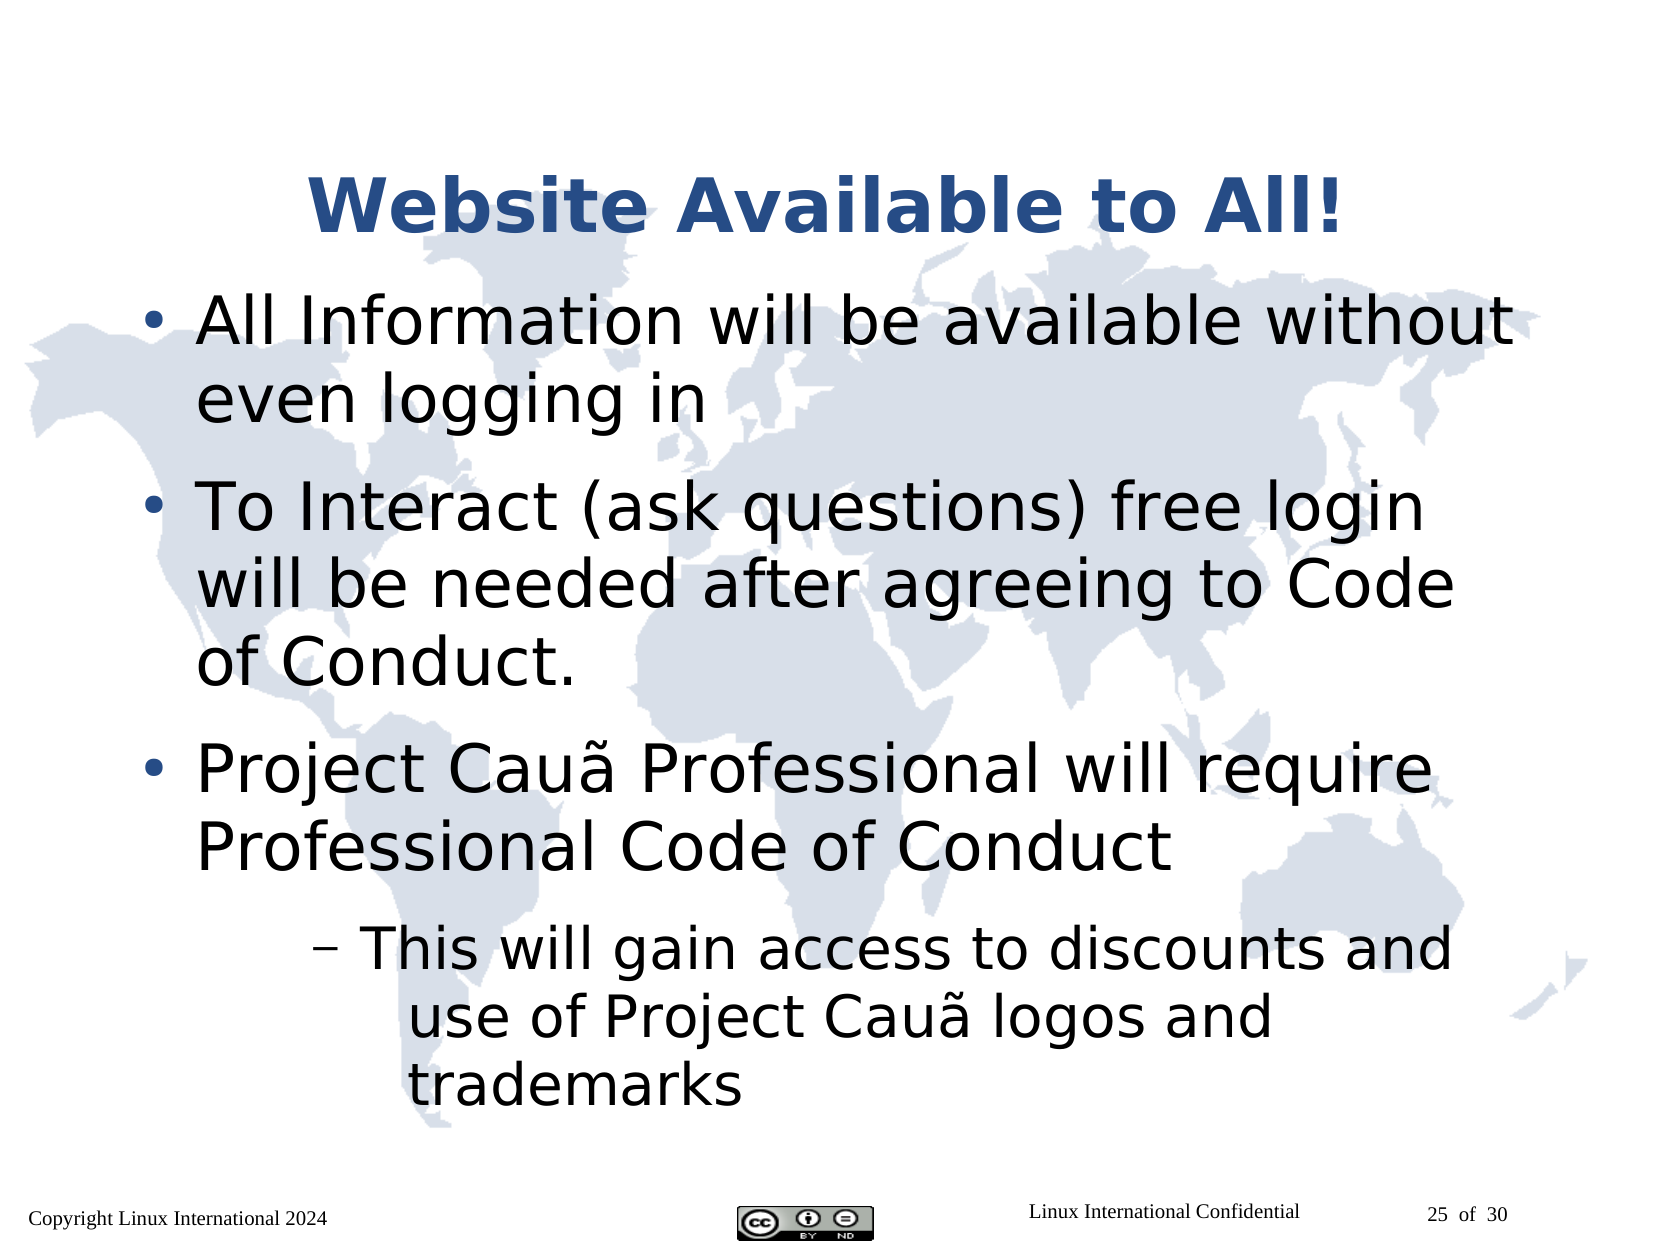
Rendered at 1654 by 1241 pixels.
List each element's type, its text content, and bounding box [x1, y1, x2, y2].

picture [0, 108, 1616, 1164]
title Website Available to All! [121, 102, 1534, 310]
picture [737, 1206, 874, 1241]
list All Information will be available without even logging in To Interact (ask questions) free login will be needed after agreeing to Code of Conduct. Project Cauã Professional will require Professional Code of Conduct This will gain access to discounts and use of Project Cauã logos and trademarks [124, 282, 1537, 1120]
